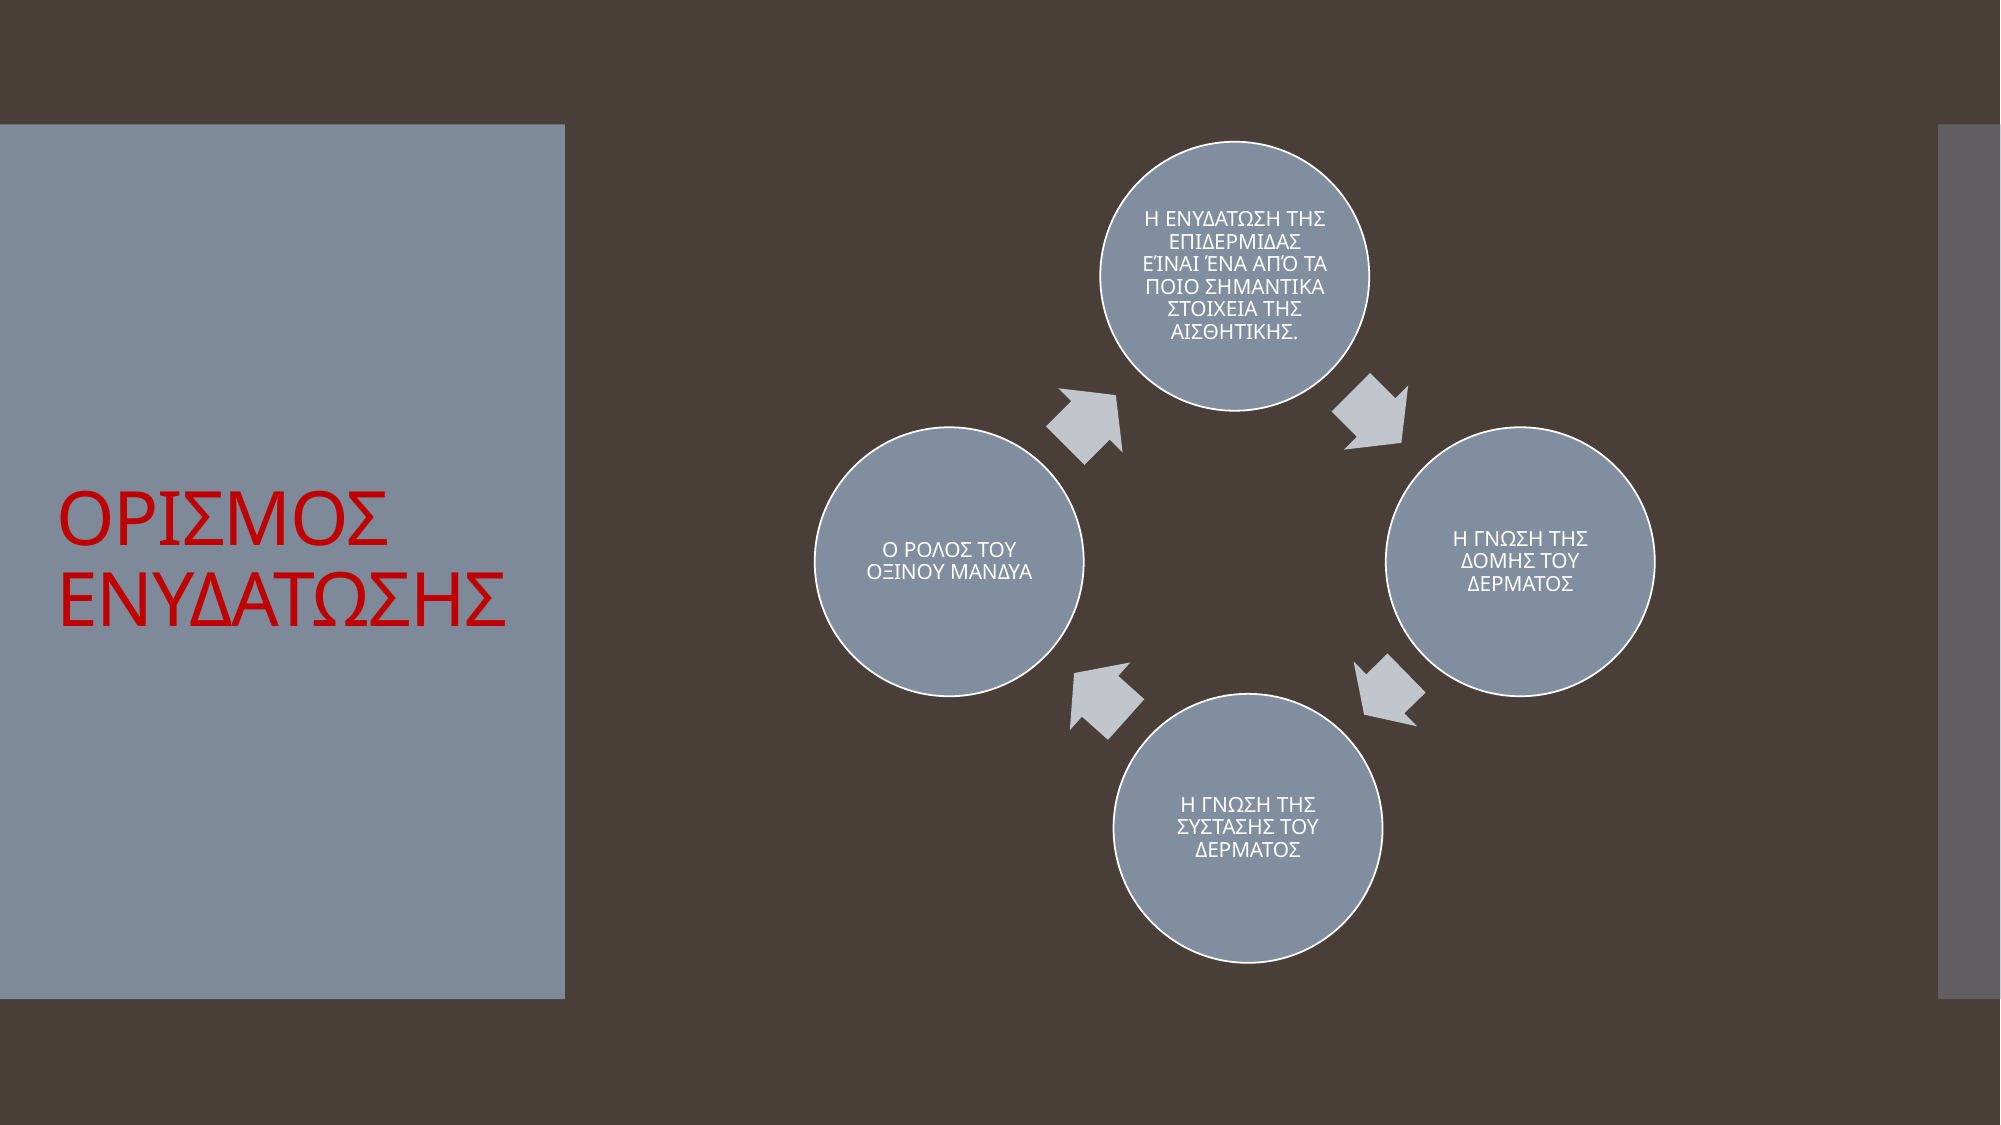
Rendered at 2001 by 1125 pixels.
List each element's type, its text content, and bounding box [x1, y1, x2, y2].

text_box [1331, 372, 1409, 450]
text_box [1045, 388, 1123, 465]
text_box [1353, 653, 1426, 727]
text_box Η ΓΝΩΣΗ ΤΗΣ ΔΟΜΗΣ ΤΟΥ ΔΕΡΜΑΤΟΣ [1385, 427, 1655, 697]
text_box Η ΓΝΩΣΗ ΤΗΣ ΣΥΣΤΑΣΗΣ ΤΟΥ ΔΕΡΜΑΤΟΣ [1113, 693, 1383, 963]
text_box Η ΕΝΥΔΑΤΩΣΗ ΤΗΣ ΕΠΙΔΕΡΜΙΔΑΣ ΕΊΝΑΙ ΈΝΑ ΑΠΌ ΤΑ ΠΟΙΟ ΣΗΜΑΝΤΙΚΑ ΣΤΟΙΧΕΙΑ ΤΗΣ ΑΙΣΘΗΤΙΚΗΣ. [1100, 141, 1370, 411]
text_box [1069, 662, 1145, 740]
text_box Ο ΡΟΛΟΣ ΤΟΥ ΟΞΙΝΟΥ ΜΑΝΔΥΑ [814, 427, 1084, 697]
title ΟΡΙΣΜΟΣ ΕΝΥΔΑΤΩΣΗΣ [41, 184, 526, 940]
